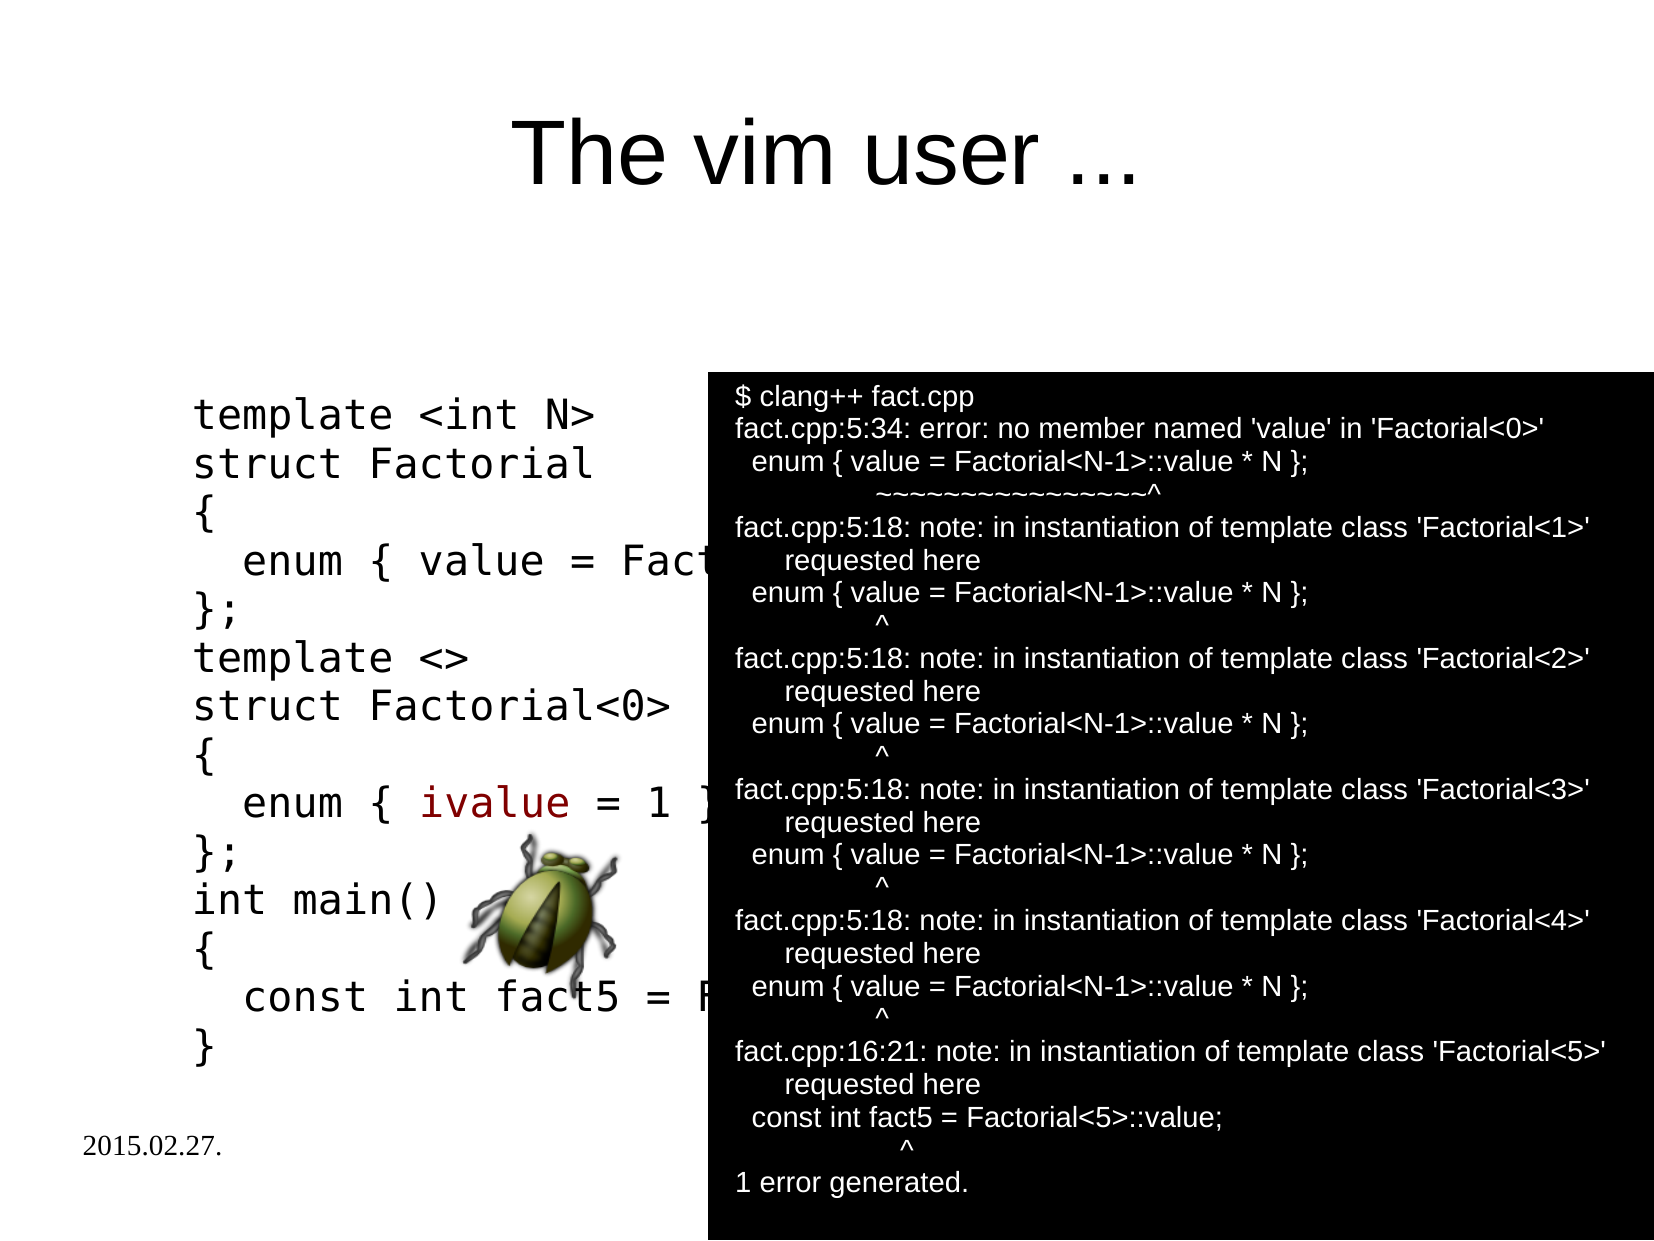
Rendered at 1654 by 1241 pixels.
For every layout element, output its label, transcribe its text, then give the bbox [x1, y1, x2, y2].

picture [442, 826, 643, 1004]
text_box [708, 372, 720, 1240]
text_box template <int N> struct Factorial { enum { value = Factorial<N-1>::value * N }; }; template <> struct Factorial<0> { enum { ivalue = 1 }; }; int main() { const int fact5 = Factorial<5>::value; } [177, 383, 708, 1078]
title The vim user ... [82, 49, 1571, 257]
text_box $ clang++ fact.cpp fact.cpp:5:34: error: no member named 'value' in 'Factorial<0>' enum { value = Factorial<N-1>::value * N }; ~~~~~~~~~~~~~~~~^ fact.cpp:5:18: note: in instantiation of template class 'Factorial<1>' requested here enum { value = Factorial<N-1>::value * N }; ^ fact.cpp:5:18: note: in instantiation of template class 'Factorial<2>' requested here enum { value = Factorial<N-1>::value * N }; ^ fact.cpp:5:18: note: in instantiation of template class 'Factorial<3>' requested here enum { value = Factorial<N-1>::value * N }; ^ fact.cpp:5:18: note: in instantiation of template class 'Factorial<4>' requested here enum { value = Factorial<N-1>::value * N }; ^ fact.cpp:16:21: note: in instantiation of template class 'Factorial<5>' requested here const int fact5 = Factorial<5>::value; ^ 1 error generated. [720, 372, 1654, 1240]
